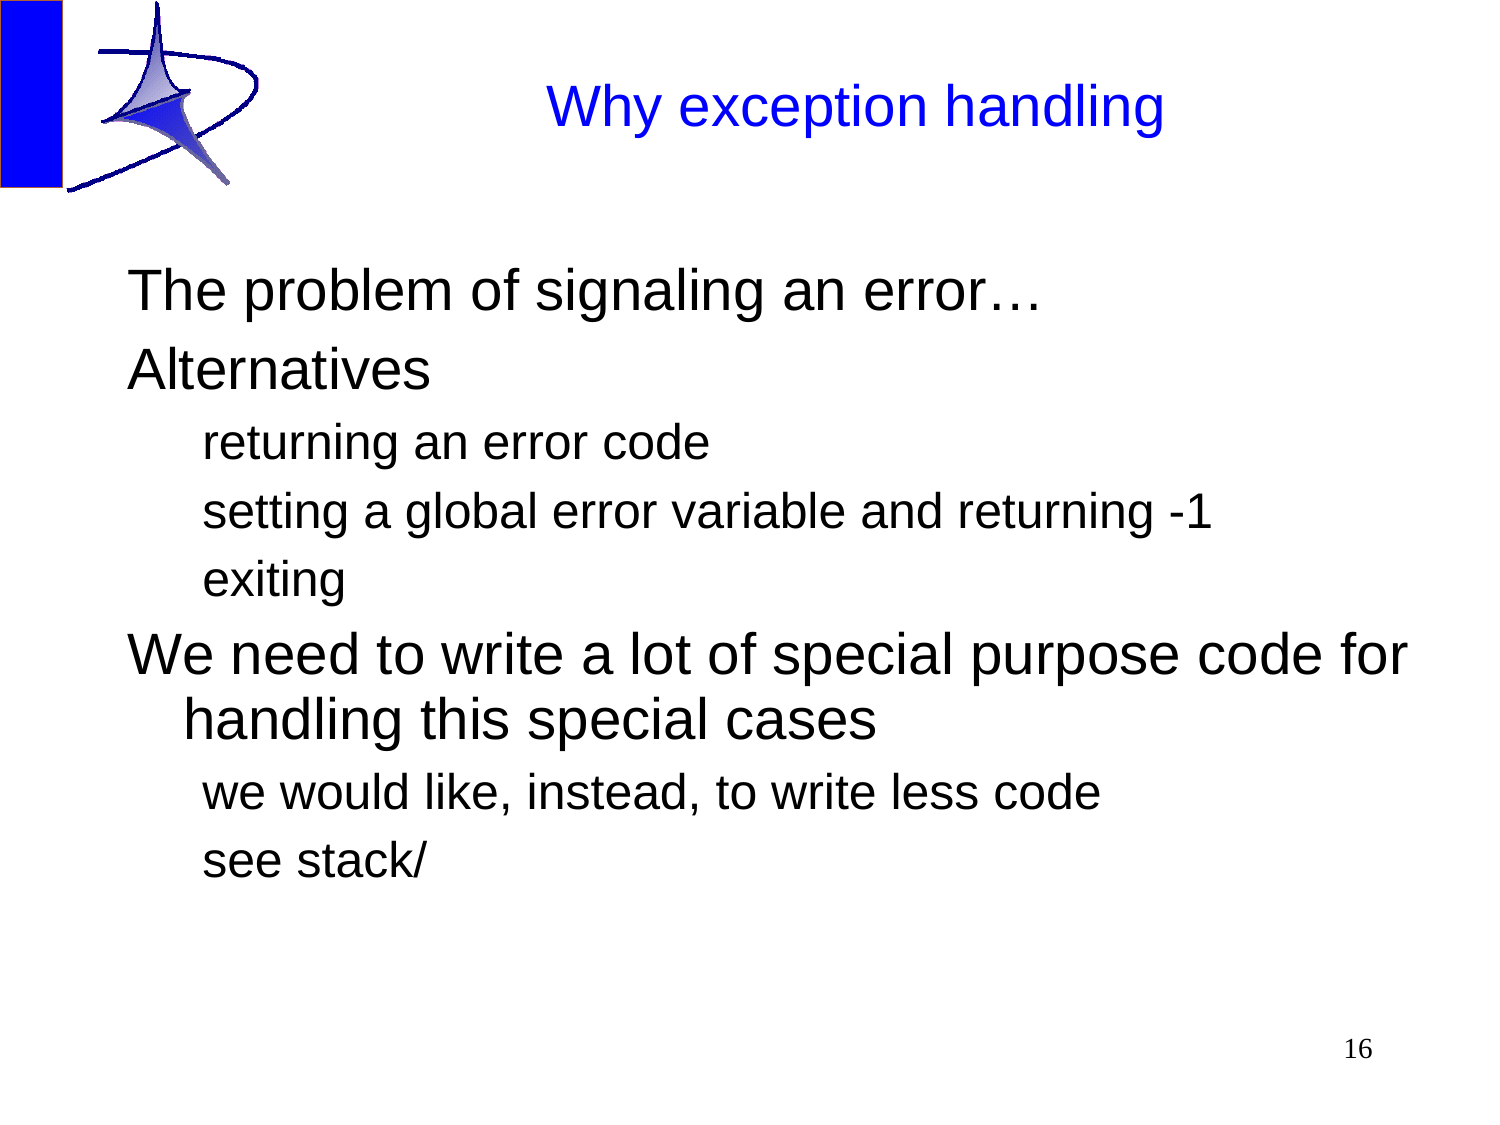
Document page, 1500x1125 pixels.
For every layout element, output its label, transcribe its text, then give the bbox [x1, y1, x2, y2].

picture [62, 0, 263, 197]
list The problem of signaling an error… Alternatives returning an error code setting a global error variable and returning -1 exiting We need to write a lot of special purpose code for handling this special cases we would like, instead, to write less code see stack/ [112, 249, 1450, 1001]
title Why exception handling [262, 24, 1450, 188]
